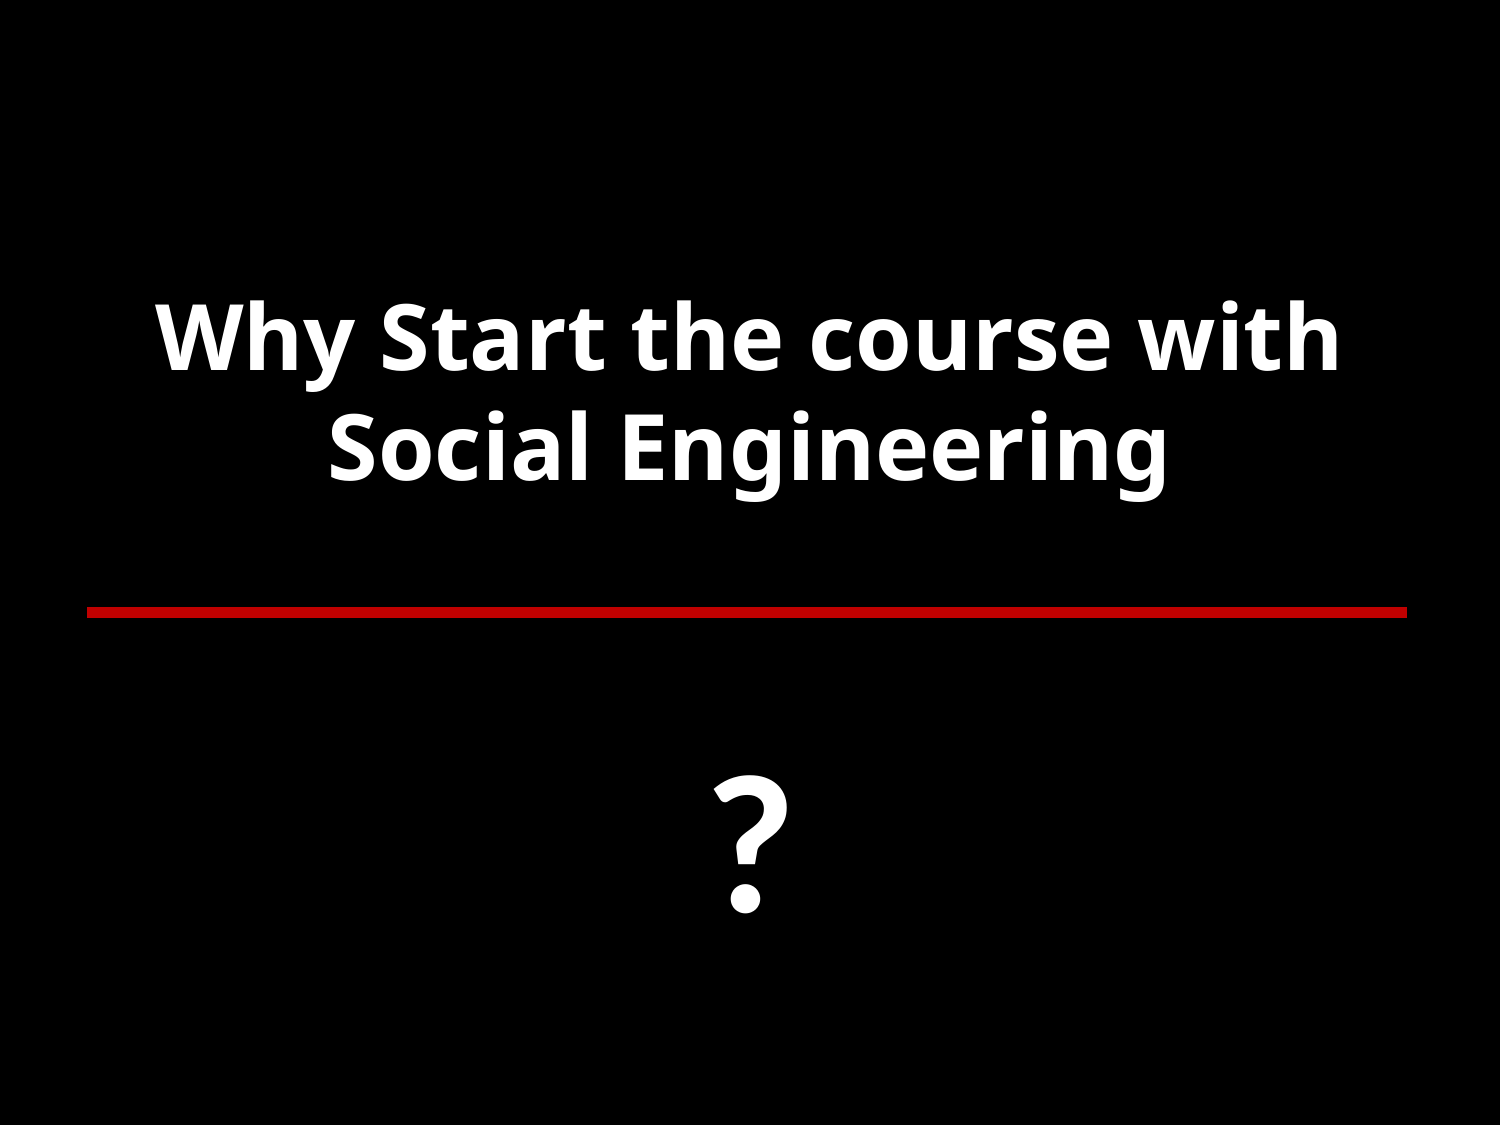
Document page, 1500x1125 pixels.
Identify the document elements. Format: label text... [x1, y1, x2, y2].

subtitle ? [225, 637, 1275, 963]
title Why Start the course with Social Engineering [112, 187, 1388, 591]
